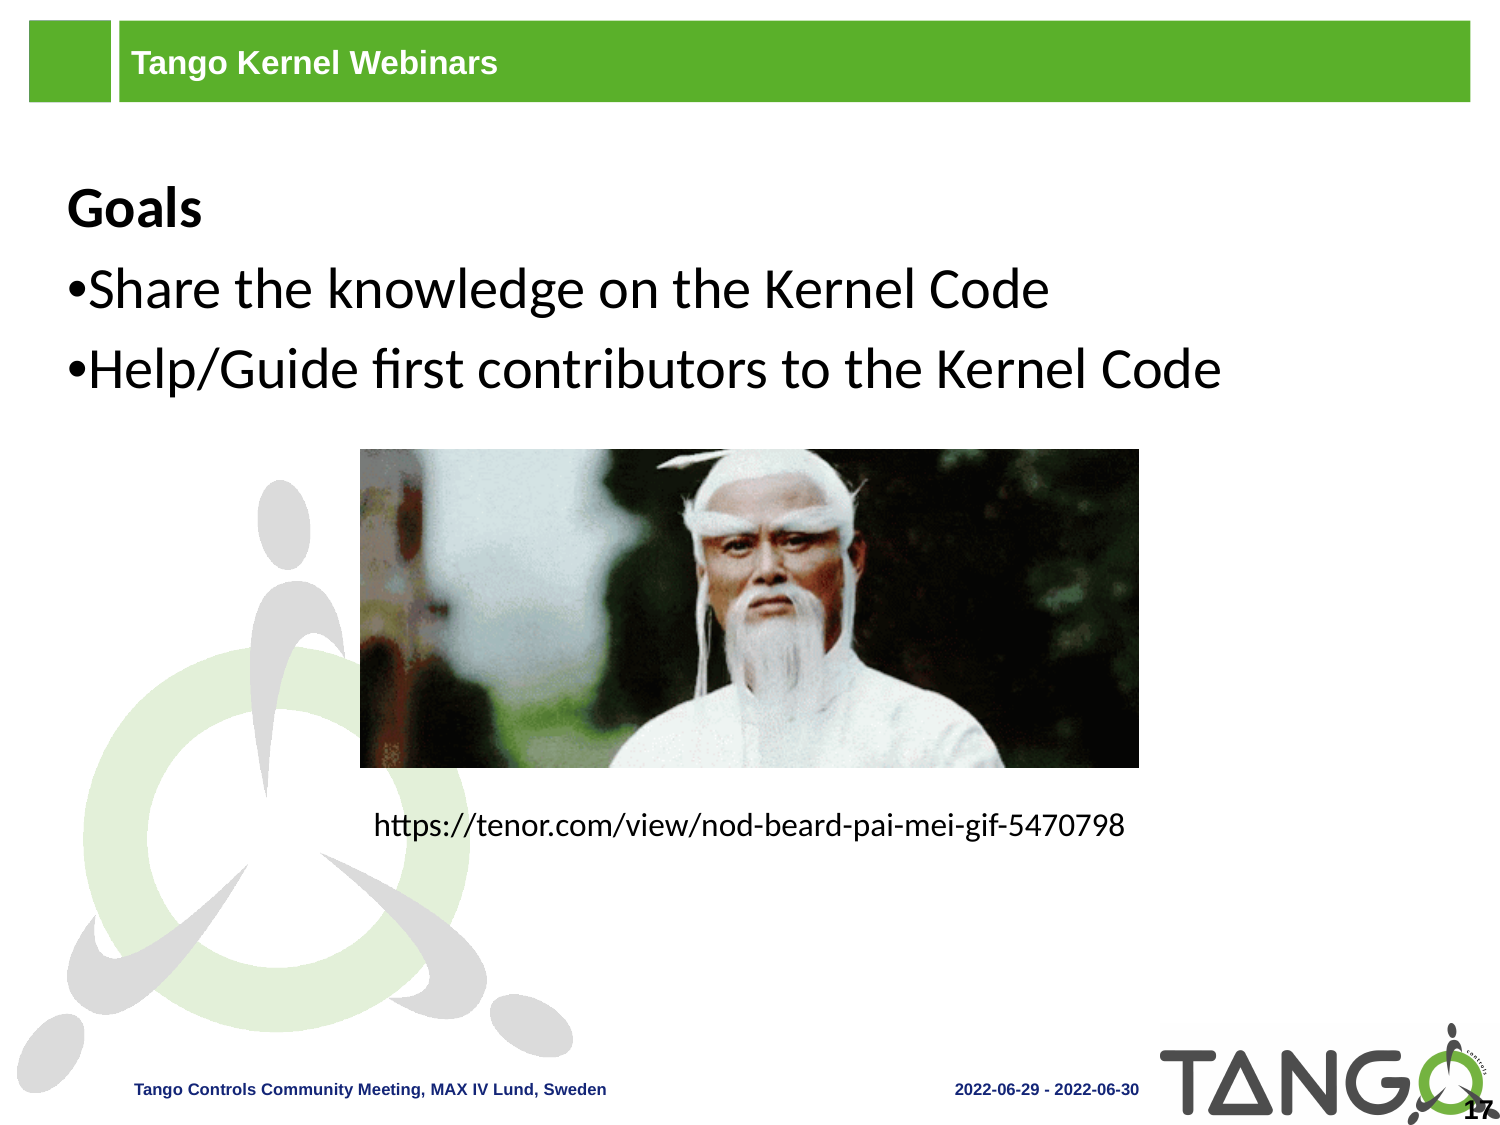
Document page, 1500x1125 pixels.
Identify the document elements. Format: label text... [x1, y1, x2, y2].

picture [1160, 1023, 1500, 1125]
slide_number <number> [1403, 1038, 1494, 1125]
text_box Goals •Share the knowledge on the Kernel Code •Help/Guide first contributors to the Kernel Code [52, 144, 1485, 416]
title Tango Kernel Webinars [119, 20, 1471, 103]
picture [17, 449, 1139, 1093]
text_box https://tenor.com/view/nod-beard-pai-mei-gif-5470798 [237, 782, 1263, 859]
